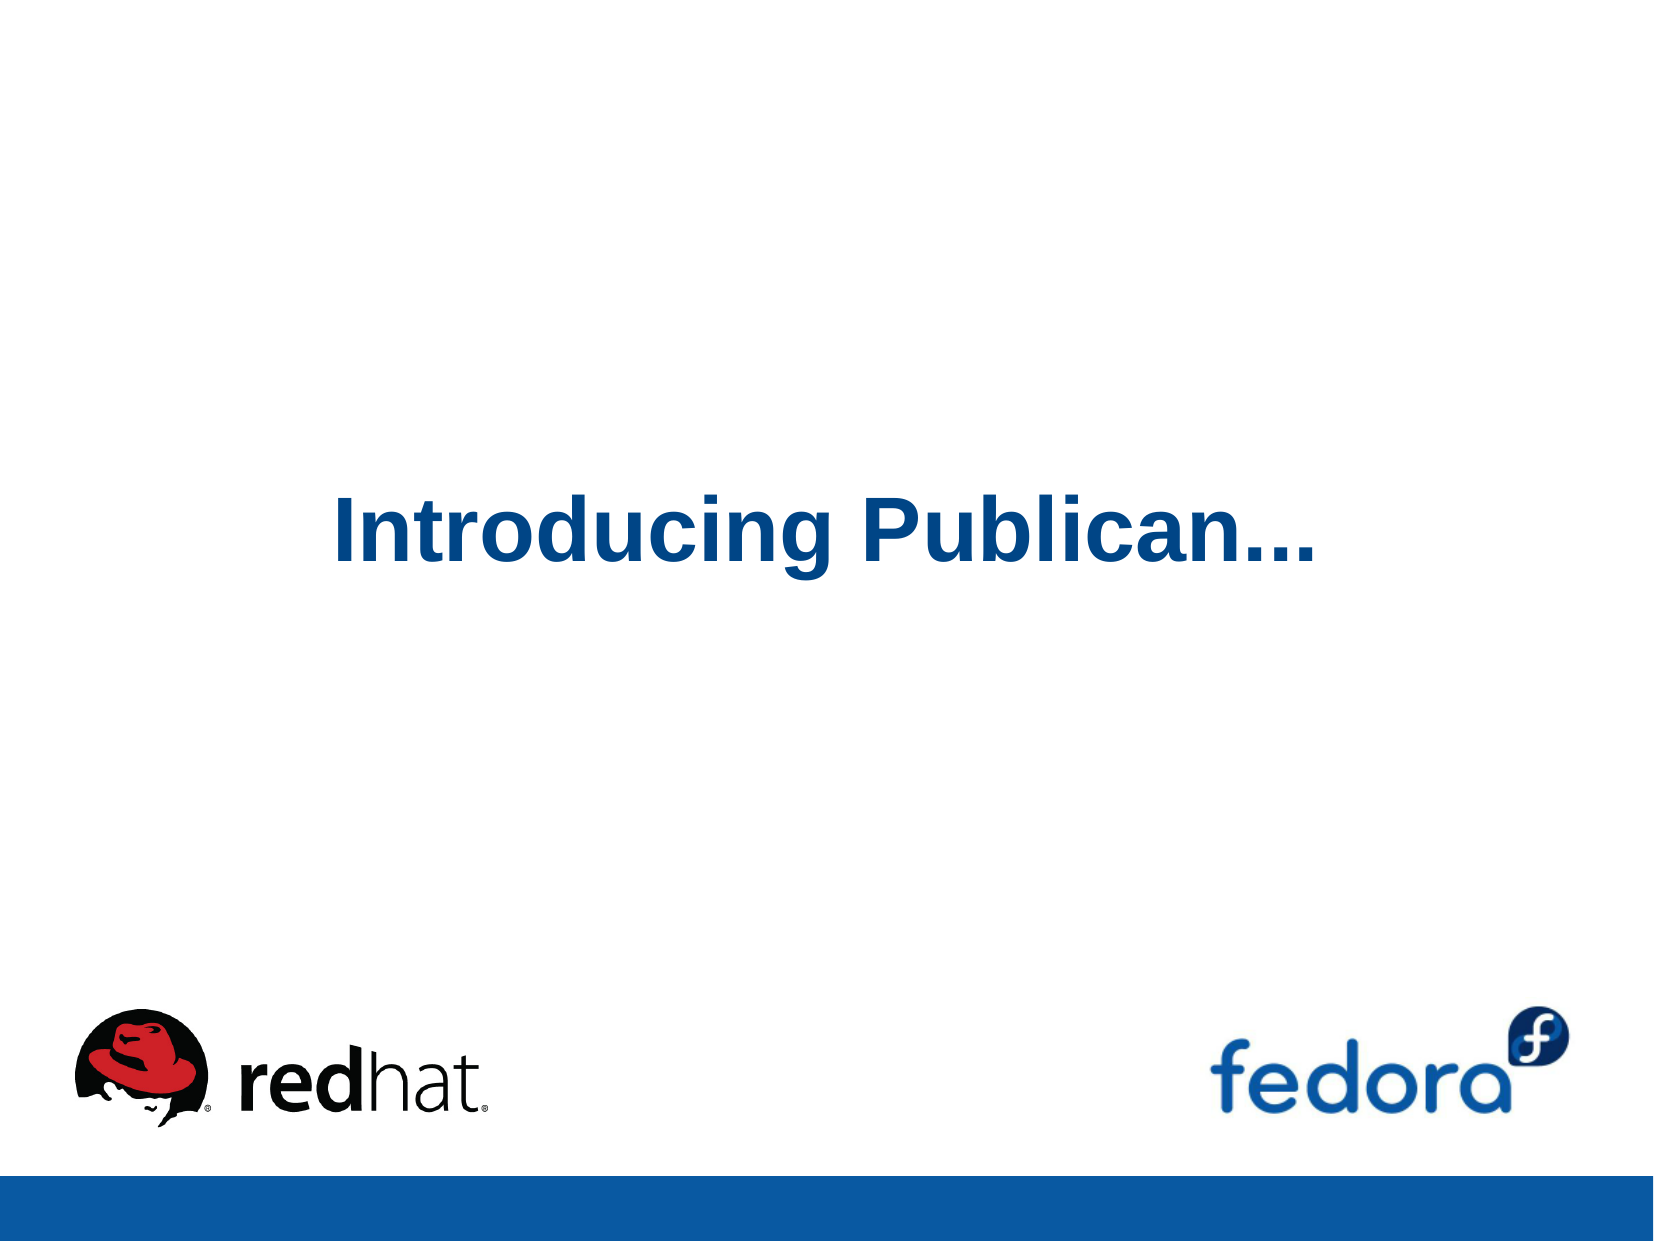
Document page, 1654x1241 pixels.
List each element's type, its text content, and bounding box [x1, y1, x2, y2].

picture [75, 1009, 488, 1142]
subtitle Introducing Publican... [82, 56, 1571, 1102]
picture [1200, 997, 1576, 1125]
picture [0, 1176, 1654, 1241]
